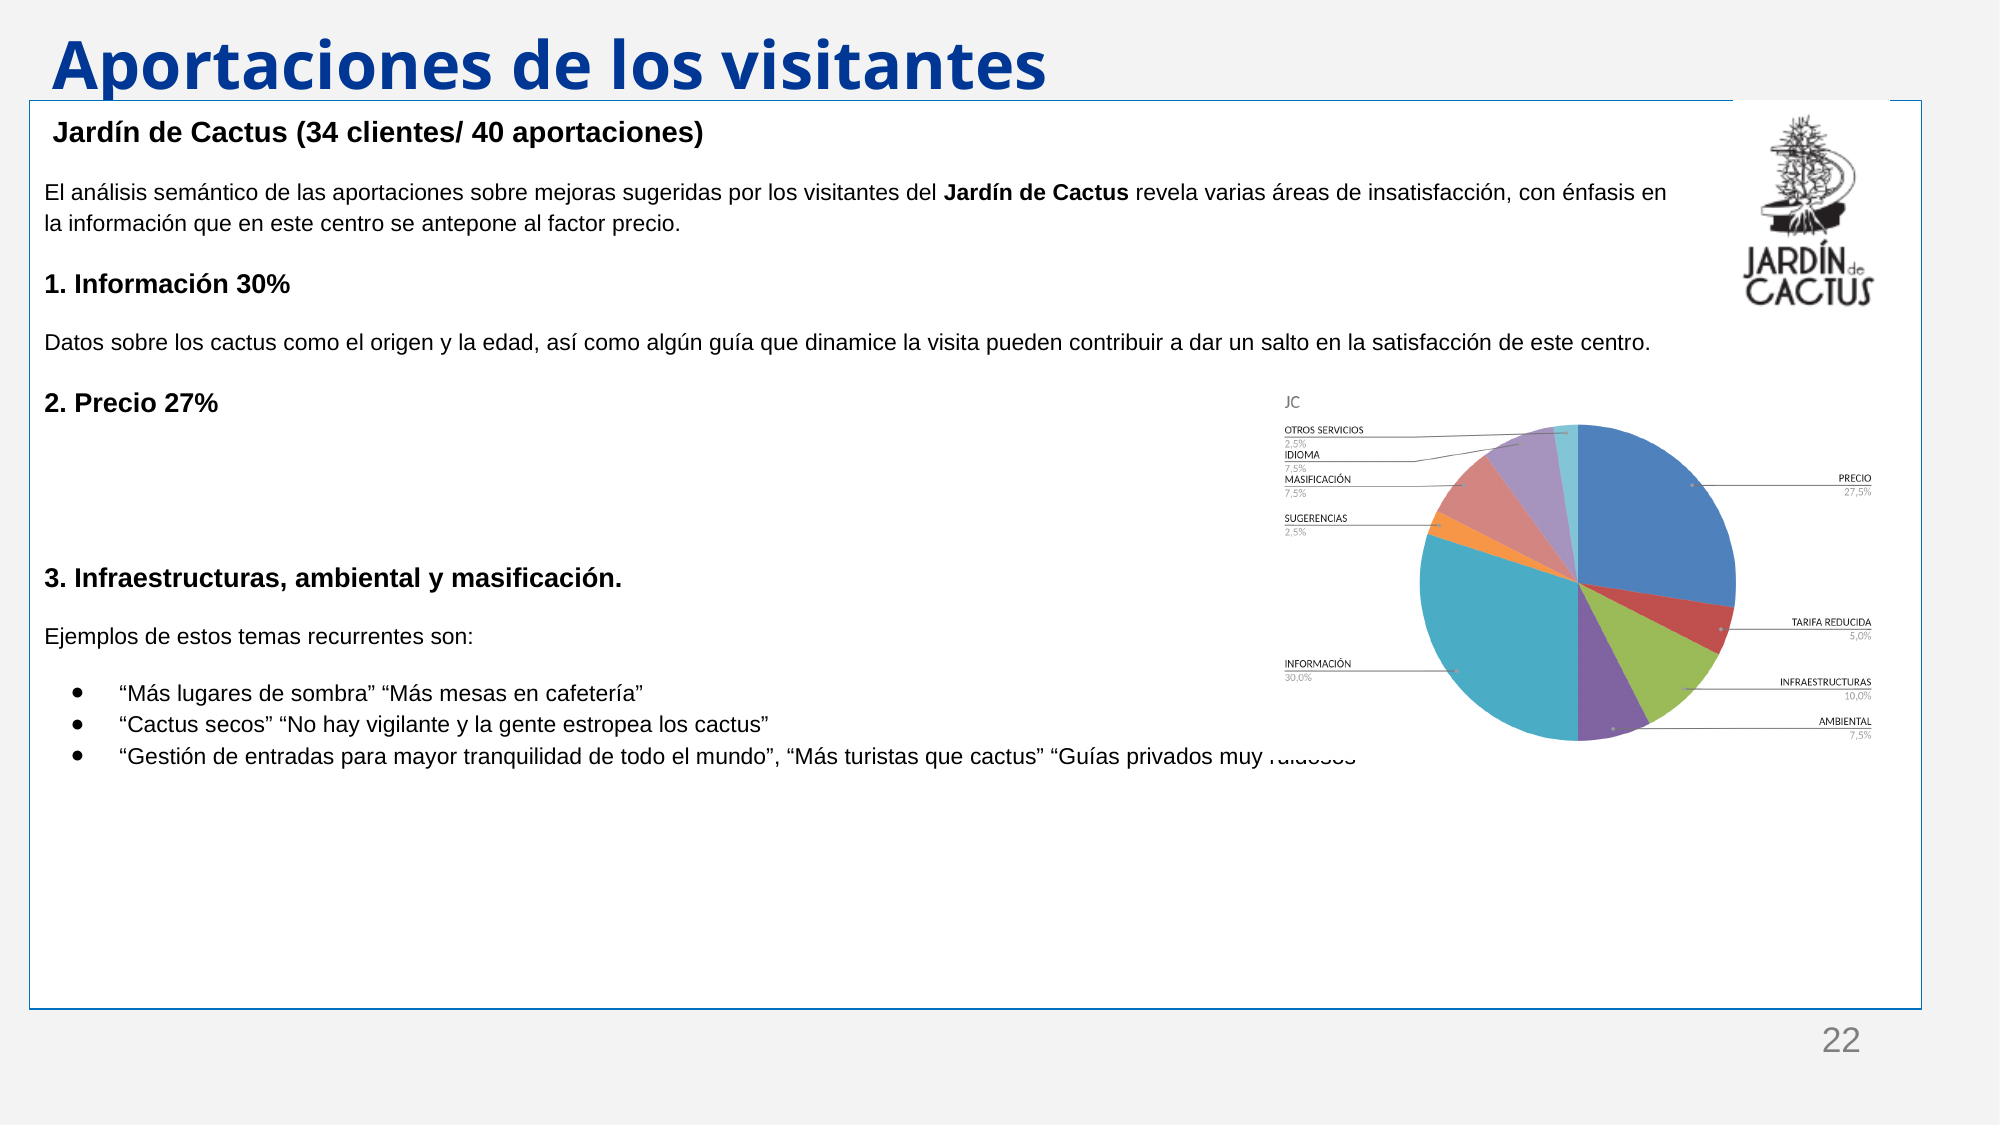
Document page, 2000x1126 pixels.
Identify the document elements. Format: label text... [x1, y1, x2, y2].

picture [1733, 100, 1890, 328]
text_box Aportaciones de los visitantes [52, 0, 1945, 126]
slide_number <number> [1412, 1008, 1880, 1069]
picture [1265, 374, 1890, 760]
text_box Jardín de Cactus (34 clientes/ 40 aportaciones) El análisis semántico de las aportaciones sobre mejoras sugeridas por los visitantes del Jardín de Cactus revela varias áreas de insatisfacción, con énfasis en la información que en este centro se antepone al factor precio. 1. Información 30% Datos sobre los cactus como el origen y la edad, así como algún guía que dinamice la visita pueden contribuir a dar un salto en la satisfacción de este centro. 2. Precio 27% 3. Infraestructuras, ambiental y masificación. Ejemplos de estos temas recurrentes son: “Más lugares de sombra” “Más mesas en cafetería” “Cactus secos” “No hay vigilante y la gente estropea los cactus” “Gestión de entradas para mayor tranquilidad de todo el mundo”, “Más turistas que cactus” “Guías privados muy ruidosos” [29, 100, 1922, 1009]
